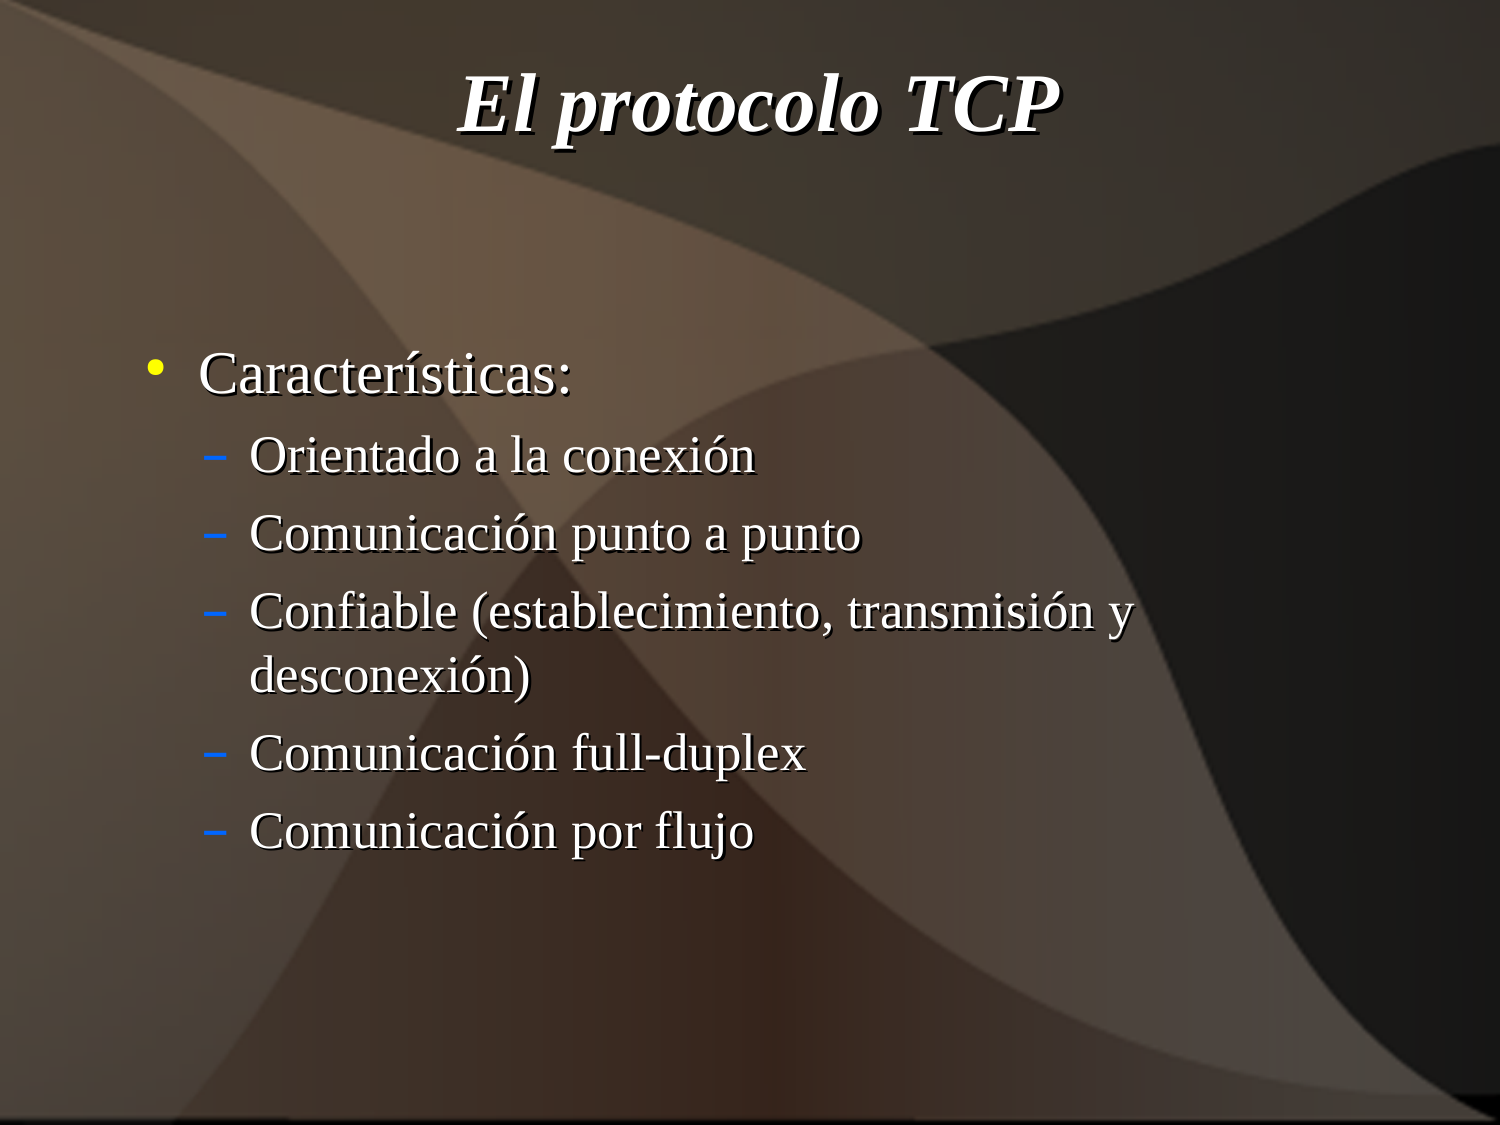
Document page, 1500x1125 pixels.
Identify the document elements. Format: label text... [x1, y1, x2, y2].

picture [0, 0, 1500, 1125]
list Características: Orientado a la conexión Comunicación punto a punto Confiable (establecimiento, transmisión y desconexión) Comunicación full-duplex Comunicación por flujo [112, 324, 1388, 911]
text_box El protocolo TCP [413, 53, 1075, 154]
